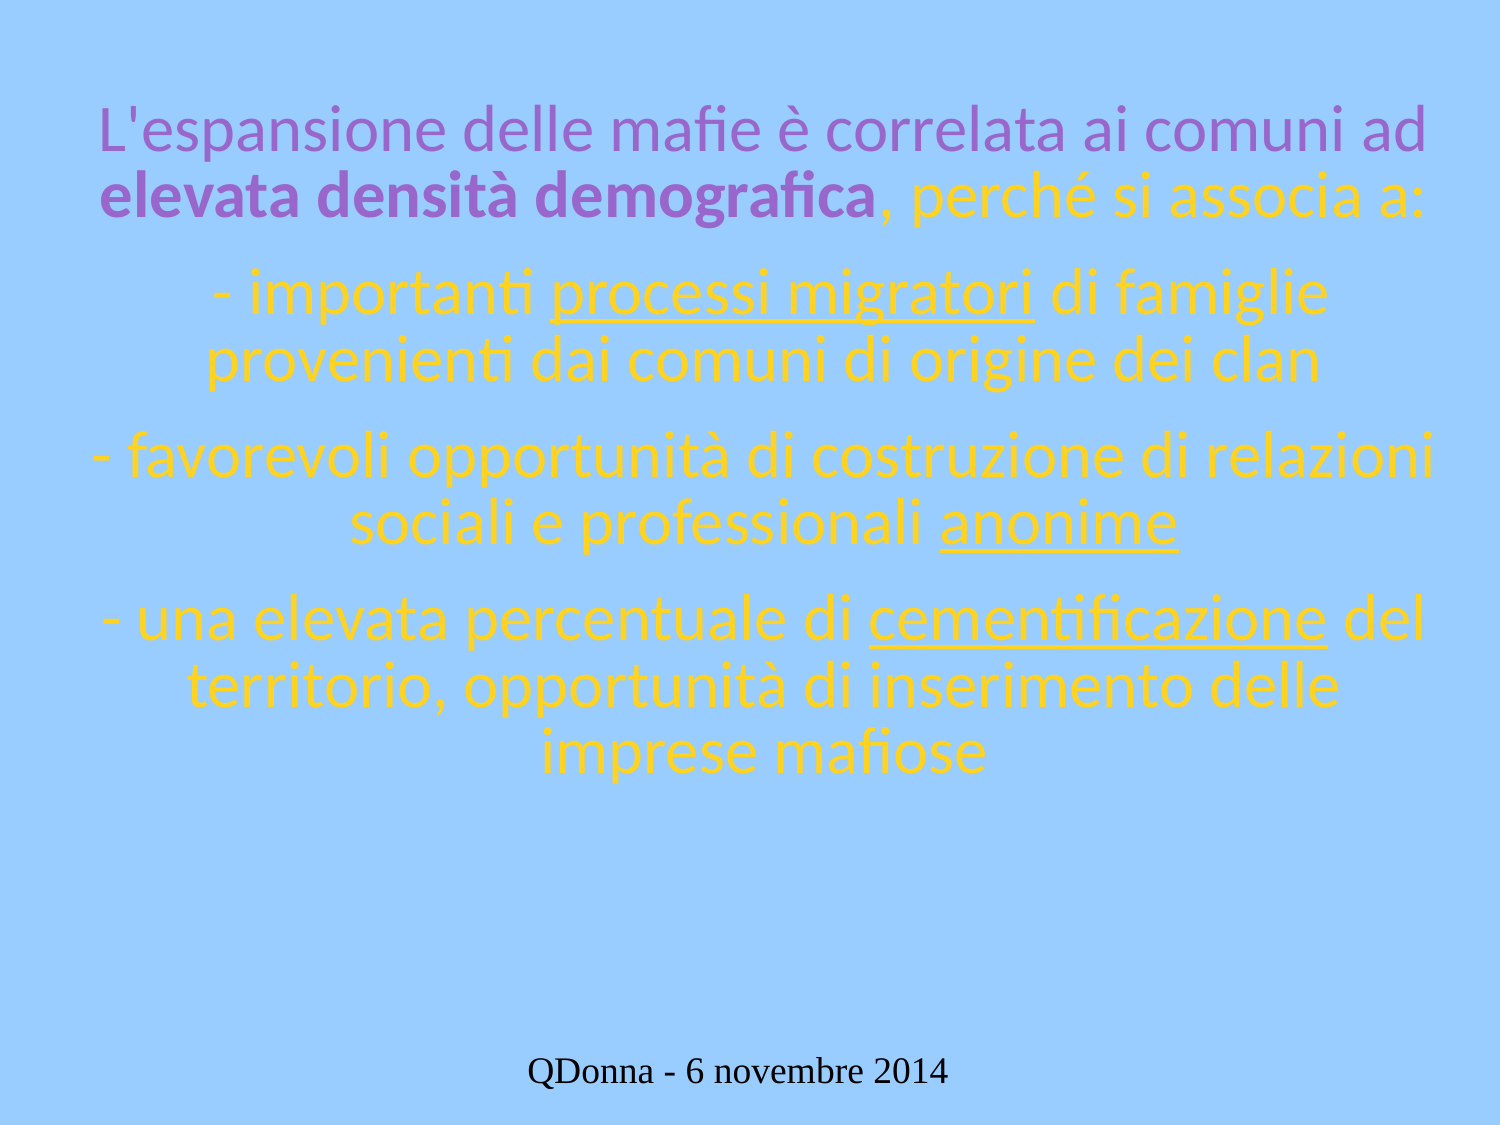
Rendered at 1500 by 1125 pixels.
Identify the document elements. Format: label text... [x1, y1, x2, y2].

list L'espansione delle mafie è correlata ai comuni ad elevata densità demografica, perché si associa a: - importanti processi migratori di famiglie provenienti dai comuni di origine dei clan - favorevoli opportunità di costruzione di relazioni sociali e professionali anonime - una elevata percentuale di cementificazione del territorio, opportunità di inserimento delle imprese mafiose [75, 93, 1454, 1043]
